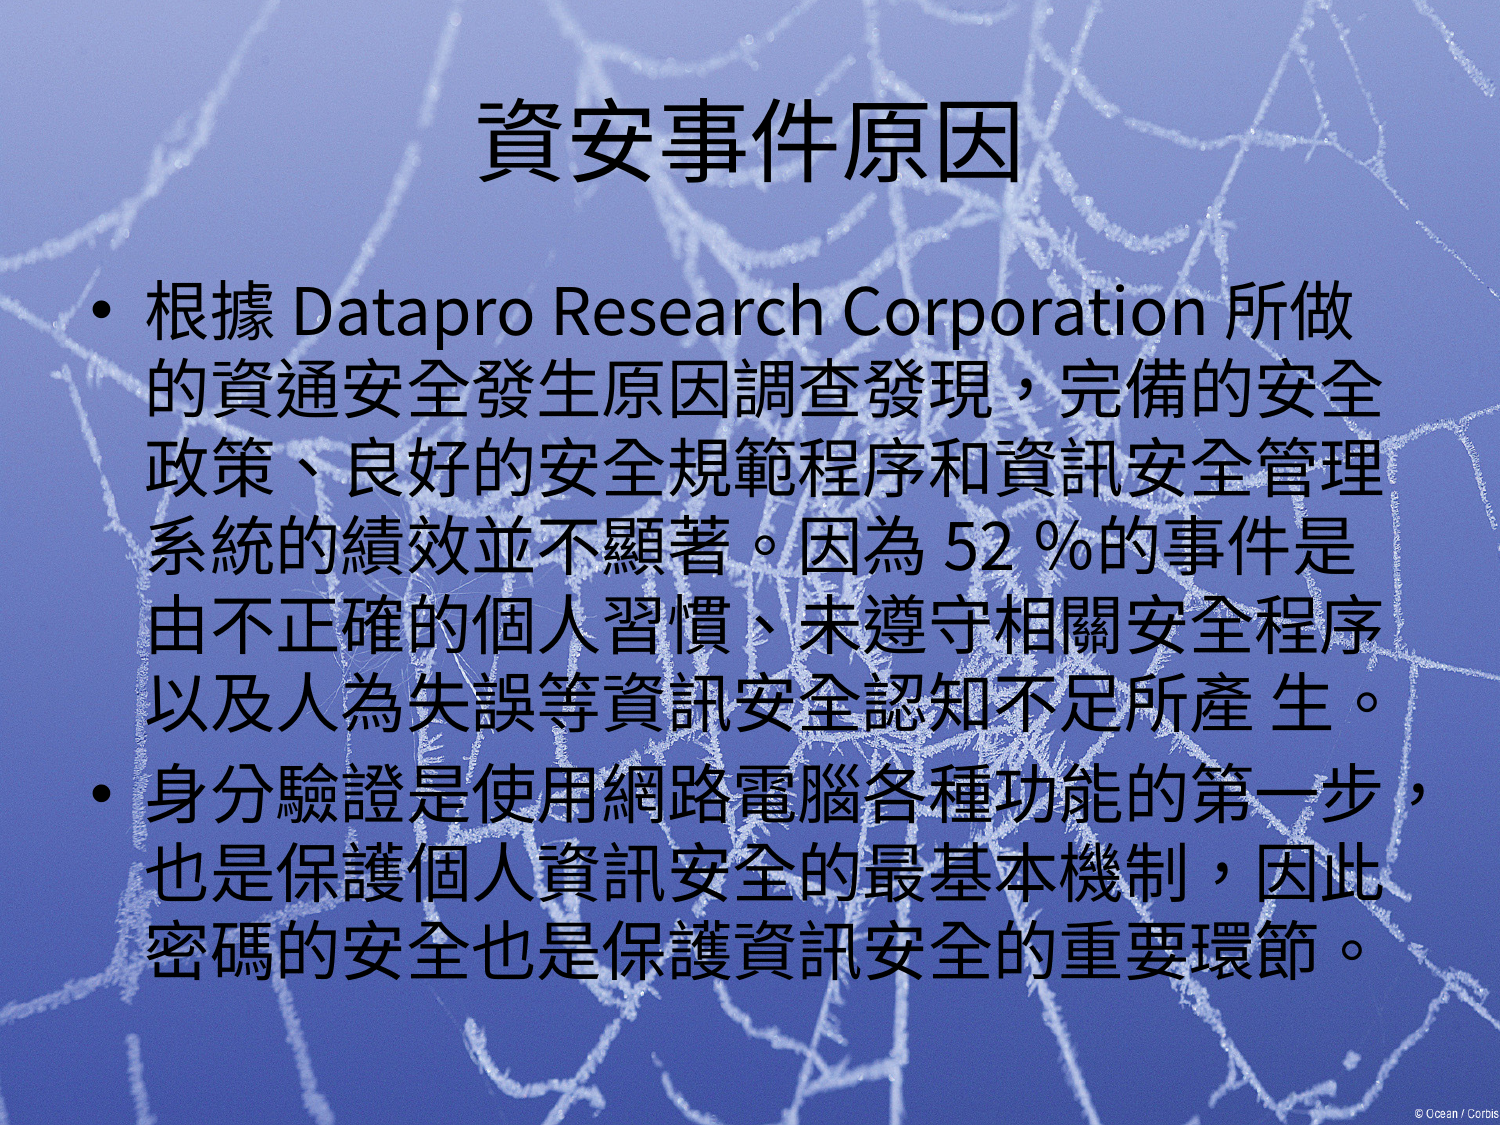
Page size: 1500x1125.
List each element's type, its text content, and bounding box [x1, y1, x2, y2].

picture [0, 0, 1500, 1125]
list 根據Datapro Research Corporation所做的資通安全發生原因調查發現，完備的安全政策、良好的安全規範程序和資訊安全管理系統的績效並不顯著。因為52％的事件是由不正確的個人習慣、未遵守相關安全程序以及人為失誤等資訊安全認知不足所產 生。 身分驗證是使用網路電腦各種功能的第一步，也是保護個人資訊安全的最基本機制，因此密碼的安全也是保護資訊安全的重要環節。 [75, 262, 1425, 1005]
title 資安事件原因 [75, 45, 1425, 233]
